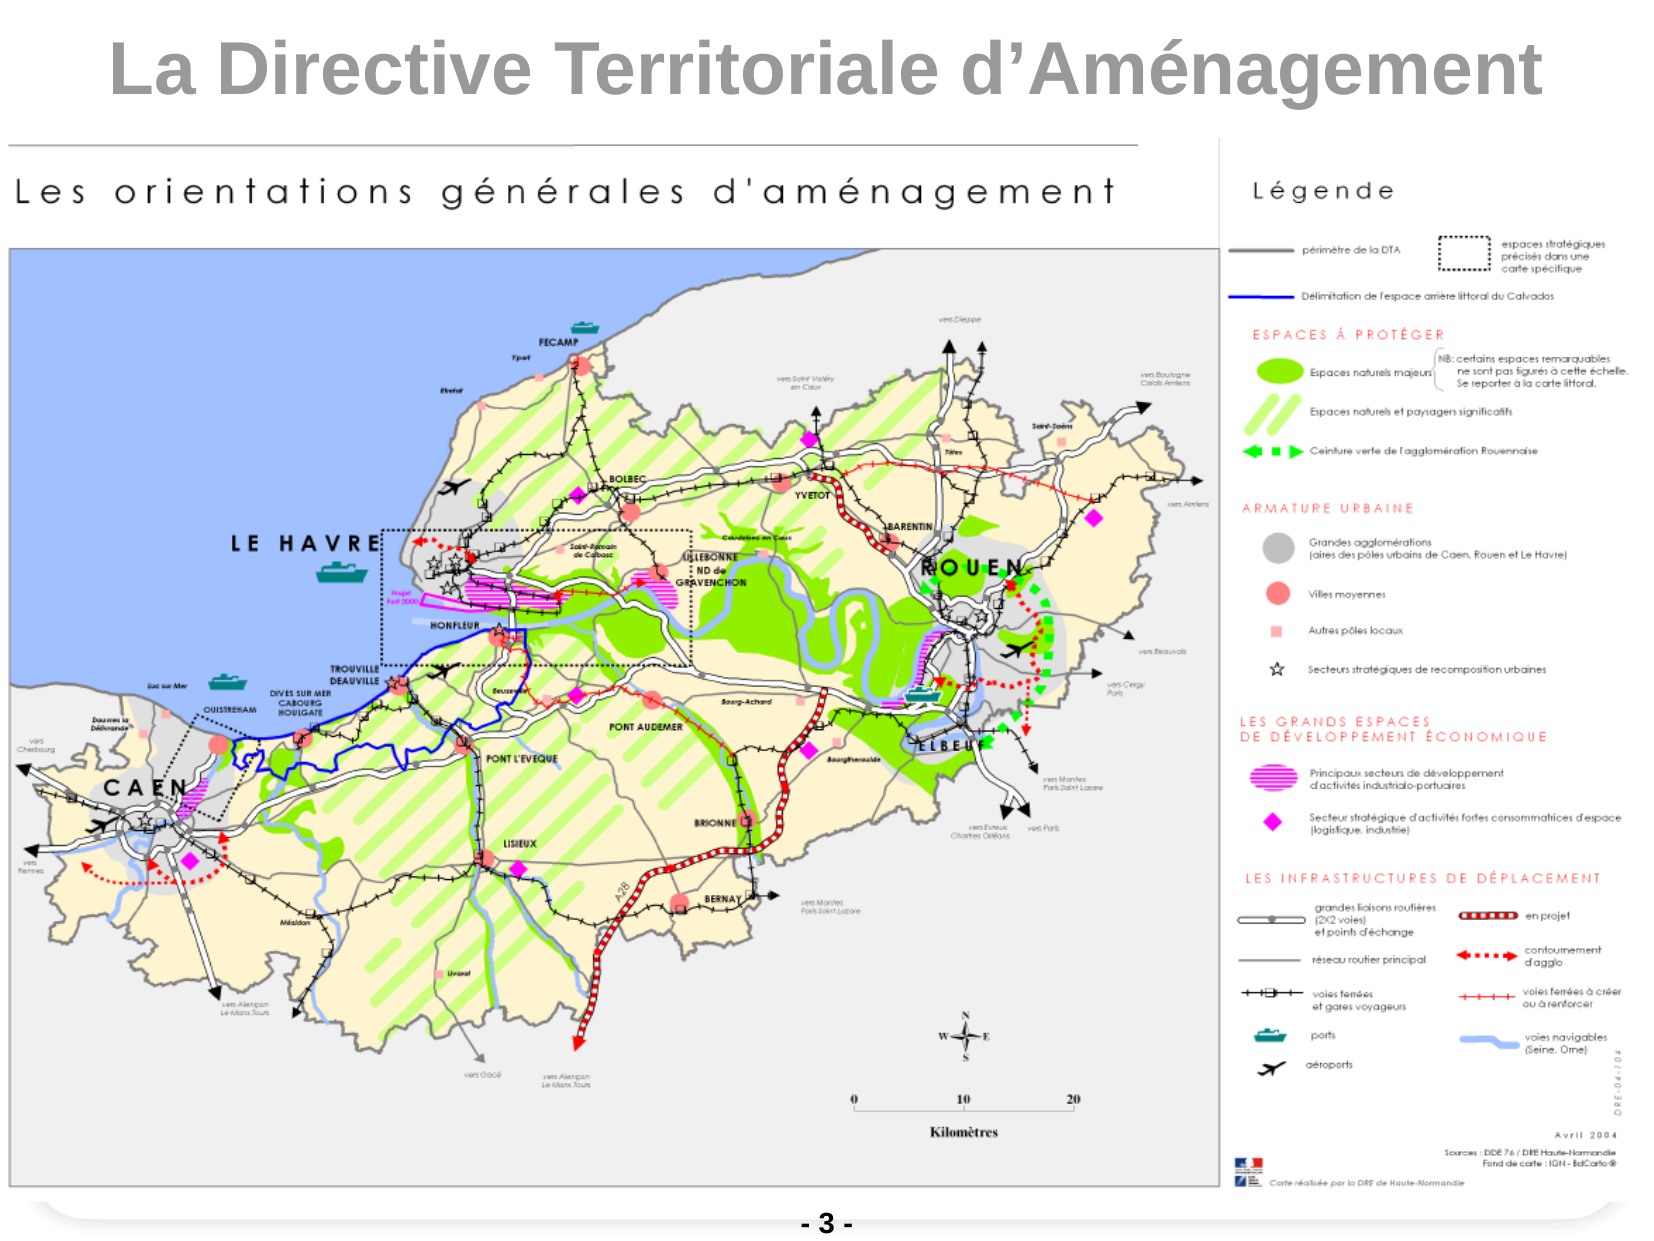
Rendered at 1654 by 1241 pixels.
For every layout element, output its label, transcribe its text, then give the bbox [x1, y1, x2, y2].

picture [0, 138, 1654, 1241]
title La Directive Territoriale d’Aménagement [0, 0, 1654, 138]
